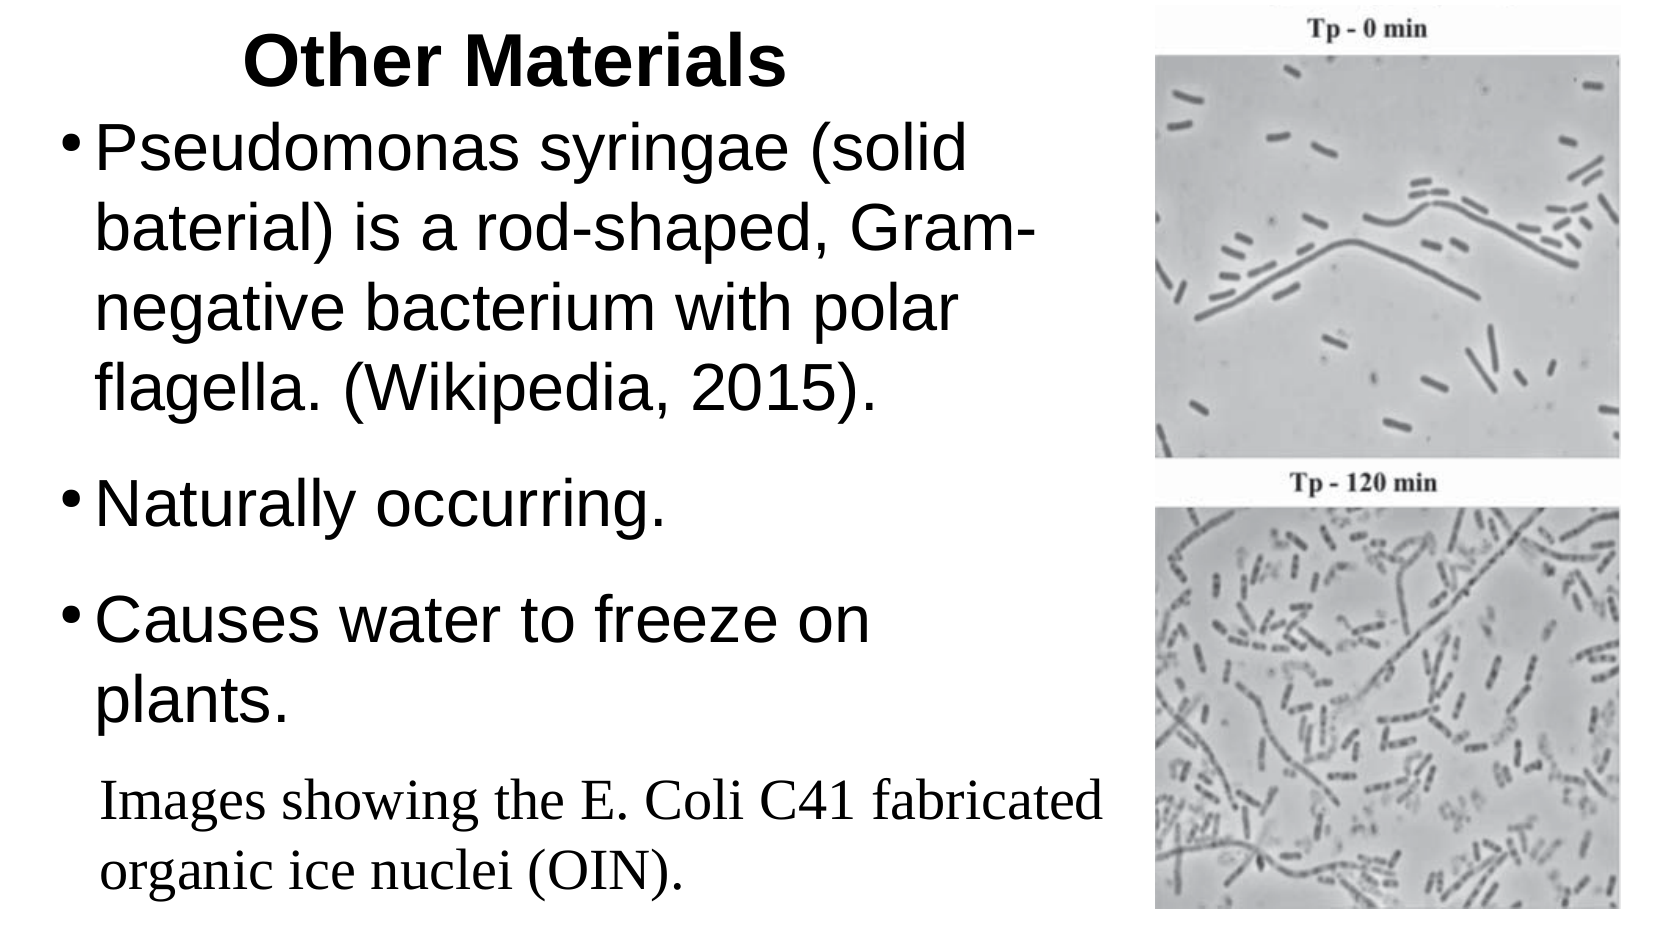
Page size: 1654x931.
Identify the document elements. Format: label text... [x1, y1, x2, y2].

text_box Pseudomonas syringae (solid baterial) is a rod-shaped, Gram-negative bacterium with polar flagella. (Wikipedia, 2015). Naturally occurring. Causes water to freeze on plants. [33, 96, 1065, 744]
picture [1155, 5, 1621, 909]
title Other Materials [0, 5, 1036, 107]
text_box Images showing the E. Coli C41 fabricated organic ice nuclei (OIN). [89, 759, 1114, 925]
